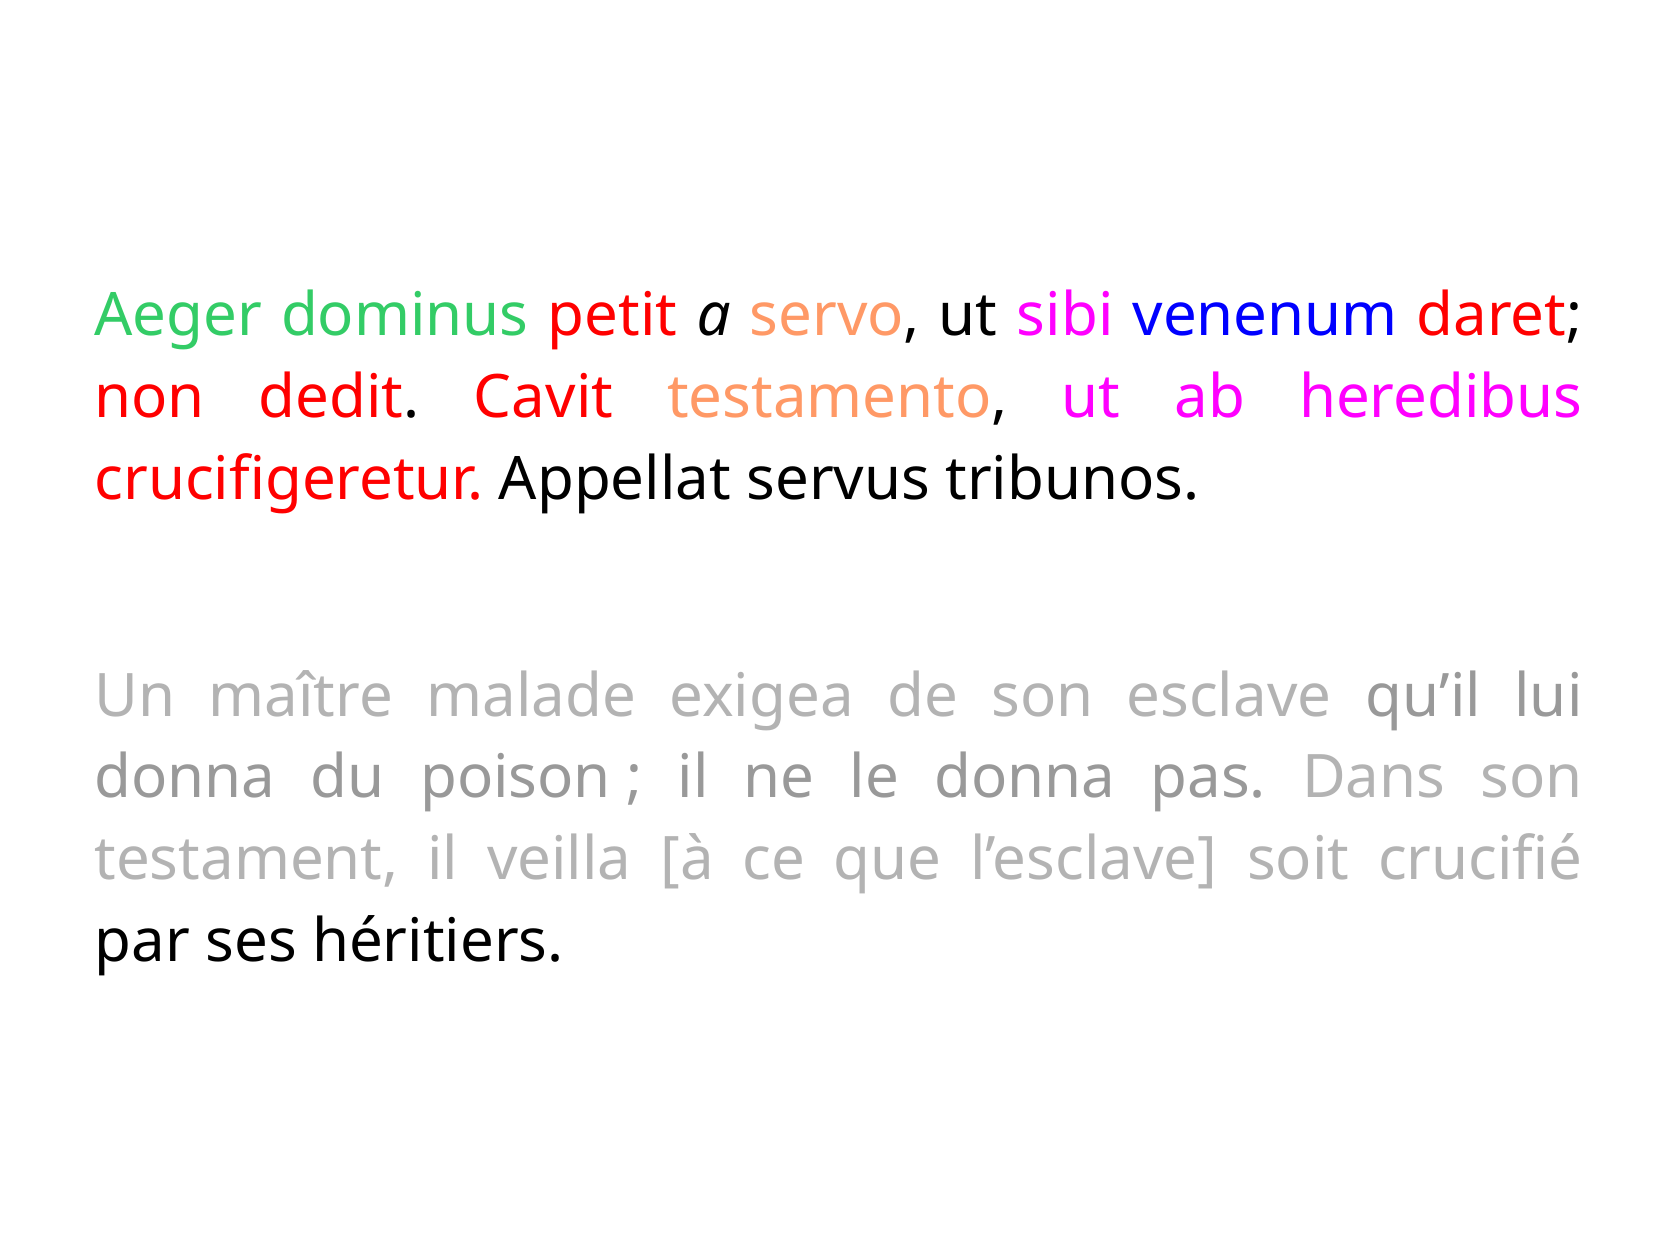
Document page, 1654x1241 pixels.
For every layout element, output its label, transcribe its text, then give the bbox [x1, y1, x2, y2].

list Aeger dominus petit a servo, ut sibi venenum daret; non dedit. Cavit testamento, ut ab heredibus crucifigeretur. Appellat servus tribunos. Un maître malade exigea de son esclave qu’il lui donna du poison ; il ne le donna pas. Dans son testament, il veilla [à ce que l’esclave] soit crucifié par ses héritiers. [94, 271, 1583, 991]
